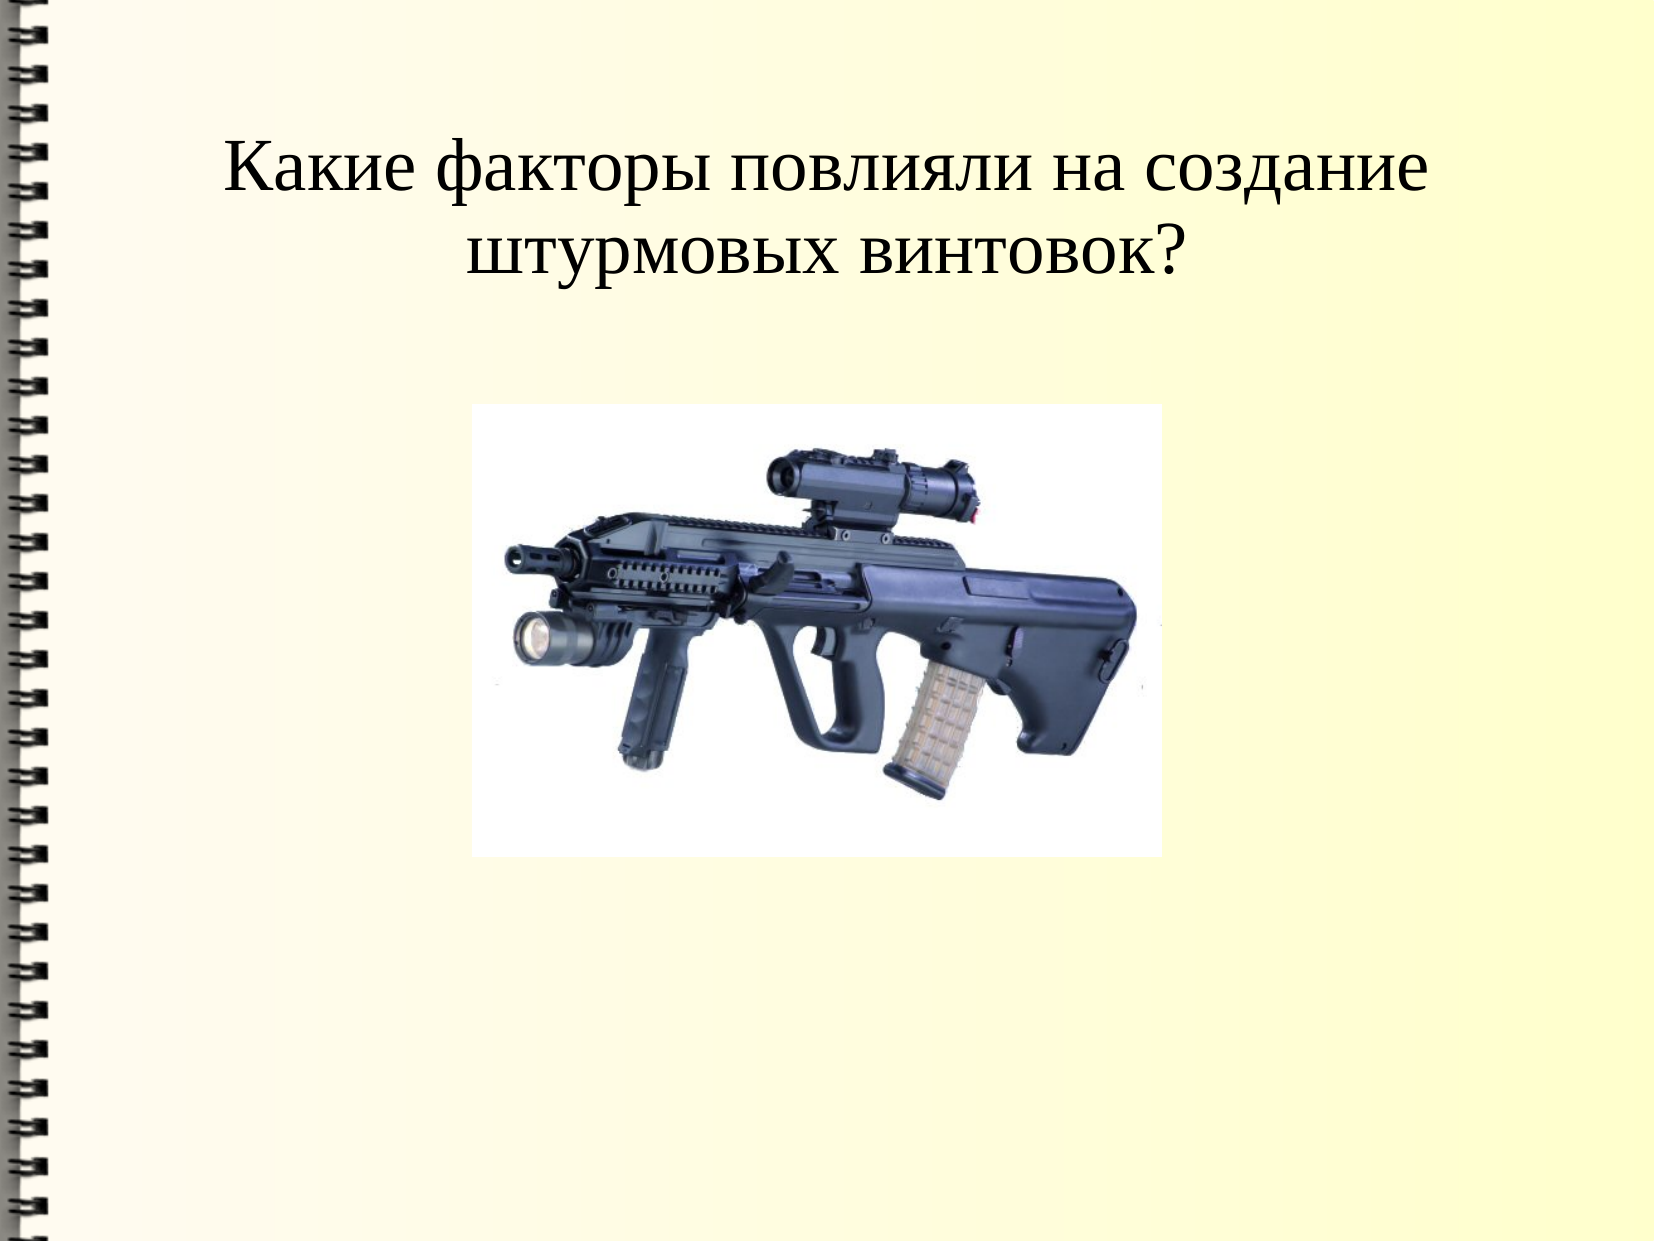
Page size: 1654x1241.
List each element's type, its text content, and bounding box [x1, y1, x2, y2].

title Какие факторы повлияли на создание штурмовых винтовок? [121, 102, 1534, 311]
picture [0, 0, 1654, 1241]
picture [472, 404, 1162, 857]
